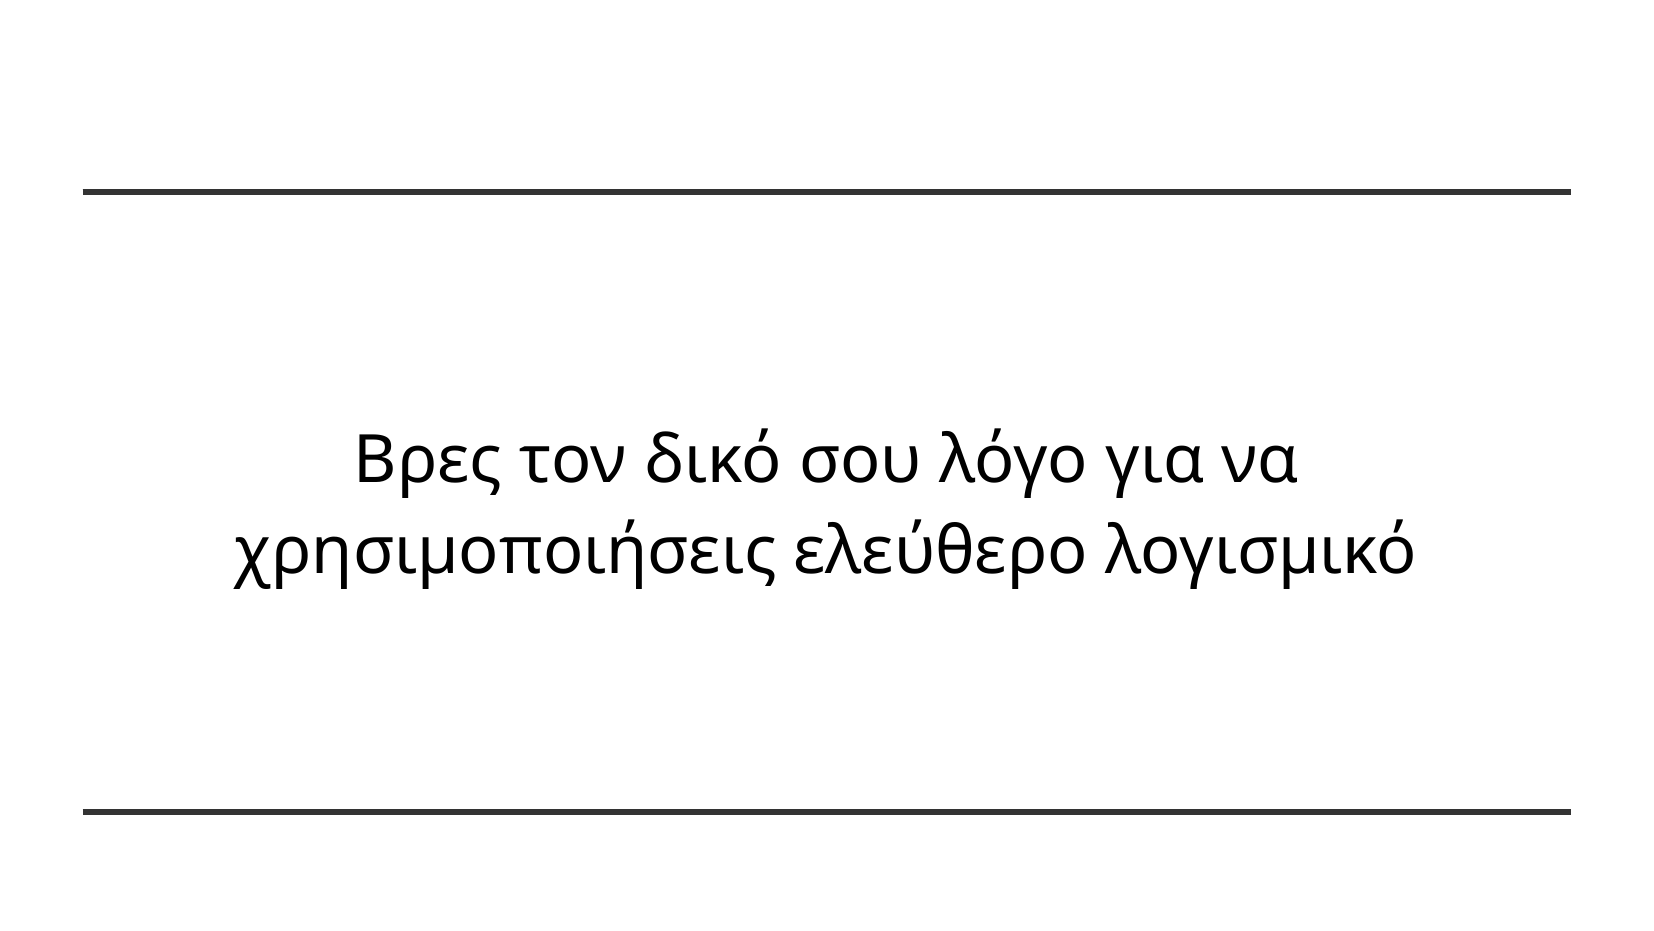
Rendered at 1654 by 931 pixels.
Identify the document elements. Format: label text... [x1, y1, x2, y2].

list Βρες τον δικό σου λόγο για να χρησιμοποιήσεις ελεύθερο λογισμικό [82, 411, 1571, 621]
